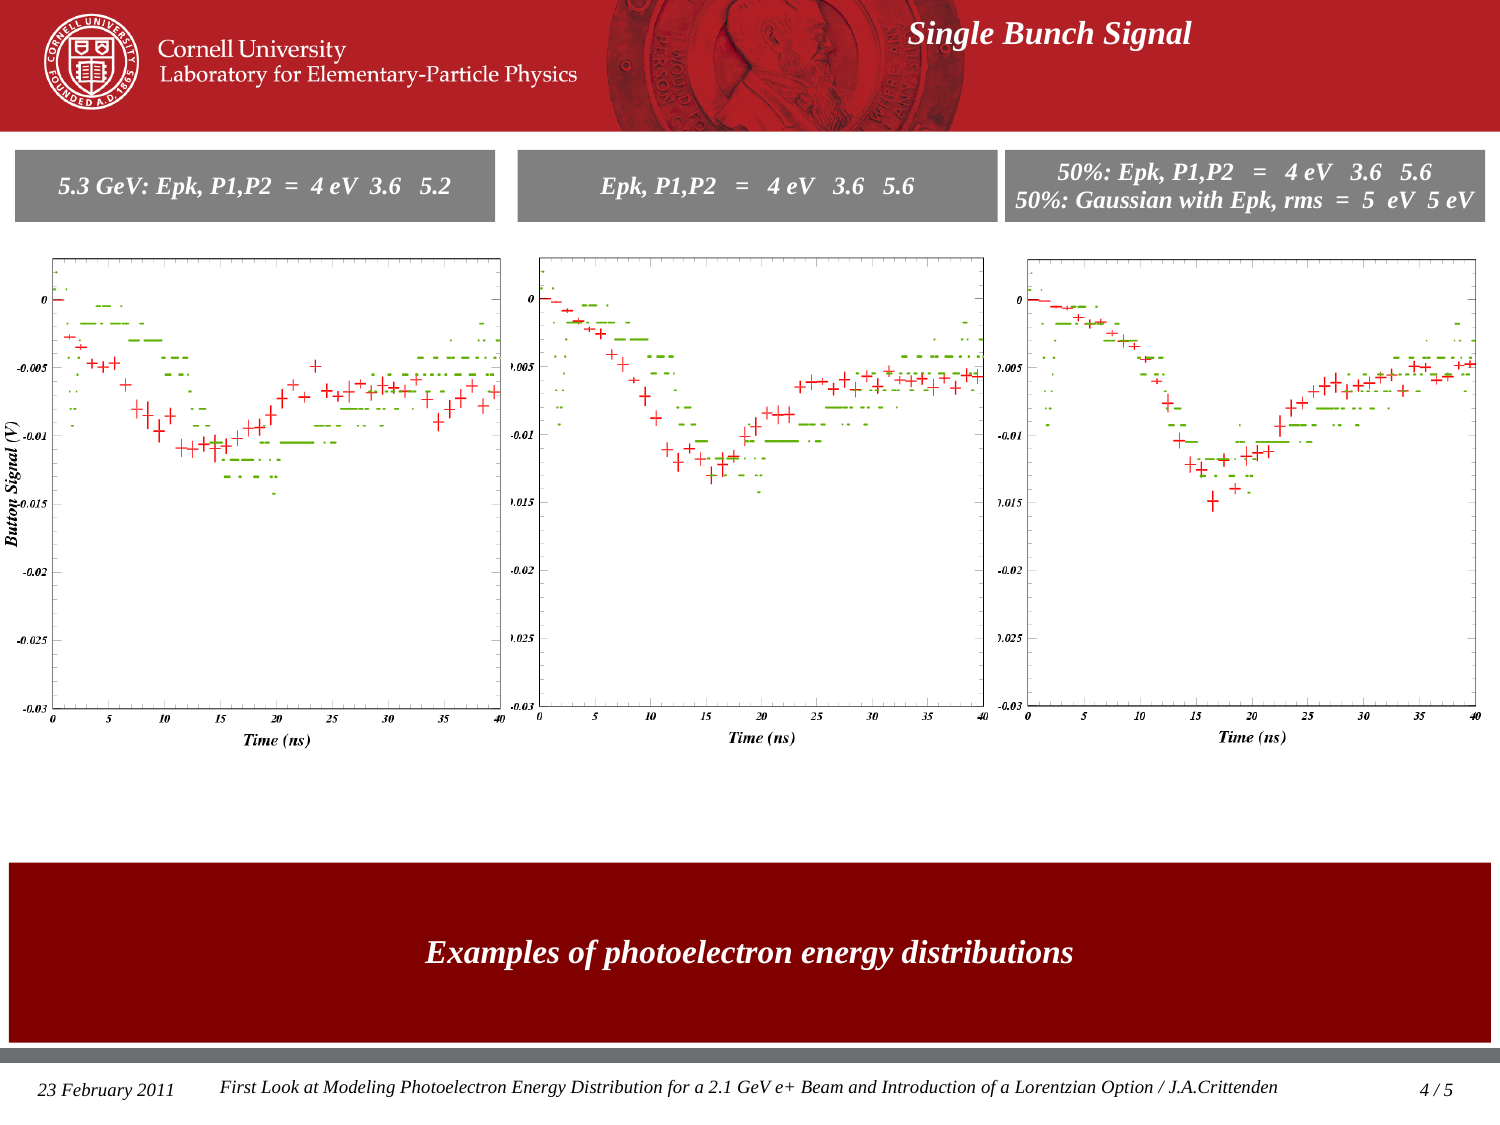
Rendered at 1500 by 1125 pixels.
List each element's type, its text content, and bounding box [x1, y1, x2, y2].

picture [0, 254, 1486, 752]
text_box Single Bunch Signal [599, 7, 1500, 158]
text_box 5.3 GeV: Epk, P1,P2 = 4 eV 3.6 5.2 [15, 149, 496, 222]
text_box Examples of photoelectron energy distributions [8, 862, 1491, 1043]
text_box 50%: Epk, P1,P2 = 4 eV 3.6 5.6 50%: Gaussian with Epk, rms = 5 eV 5 eV [1005, 149, 1486, 222]
picture [0, 0, 1500, 132]
text_box Epk, P1,P2 = 4 eV 3.6 5.6 [517, 149, 998, 222]
